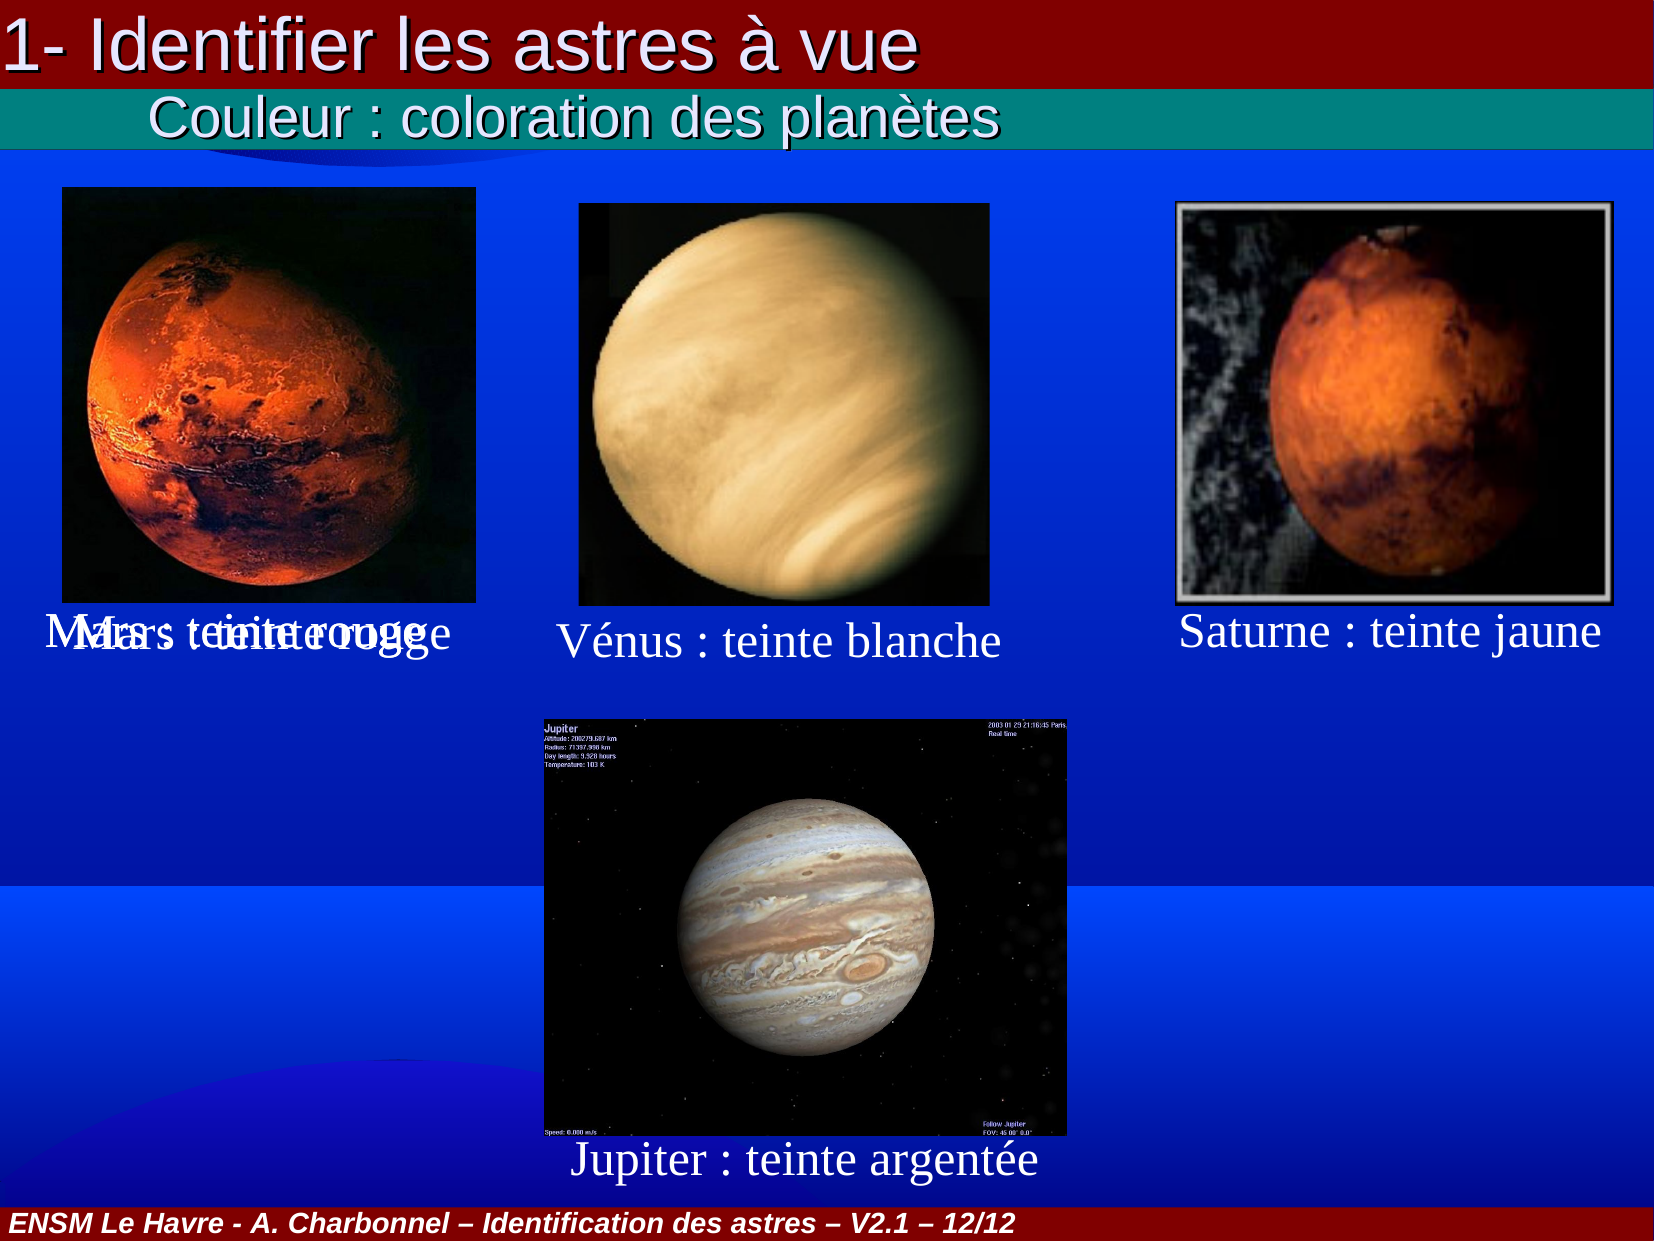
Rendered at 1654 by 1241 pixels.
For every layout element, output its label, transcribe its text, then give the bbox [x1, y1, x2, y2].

text_box Mars : teinte rouge [44, 602, 427, 659]
picture [62, 187, 476, 603]
text_box Vénus : teinte blanche [555, 612, 1022, 669]
text_box Jupiter : teinte argentée [570, 1130, 1050, 1188]
chart [578, 203, 990, 606]
picture [1175, 201, 1614, 606]
picture [544, 719, 1067, 1136]
text_box Saturne : teinte jaune [1178, 602, 1619, 659]
text_box ENSM Le Havre - A. Charbonnel – Identification des astres – V2.1 – 12/12 [0, 1207, 1654, 1241]
title Couleur : coloration des planètes [0, 89, 1654, 150]
text_box Mars : teinte rouge [71, 605, 454, 662]
title 1- Identifier les astres à vue [0, 0, 1654, 89]
